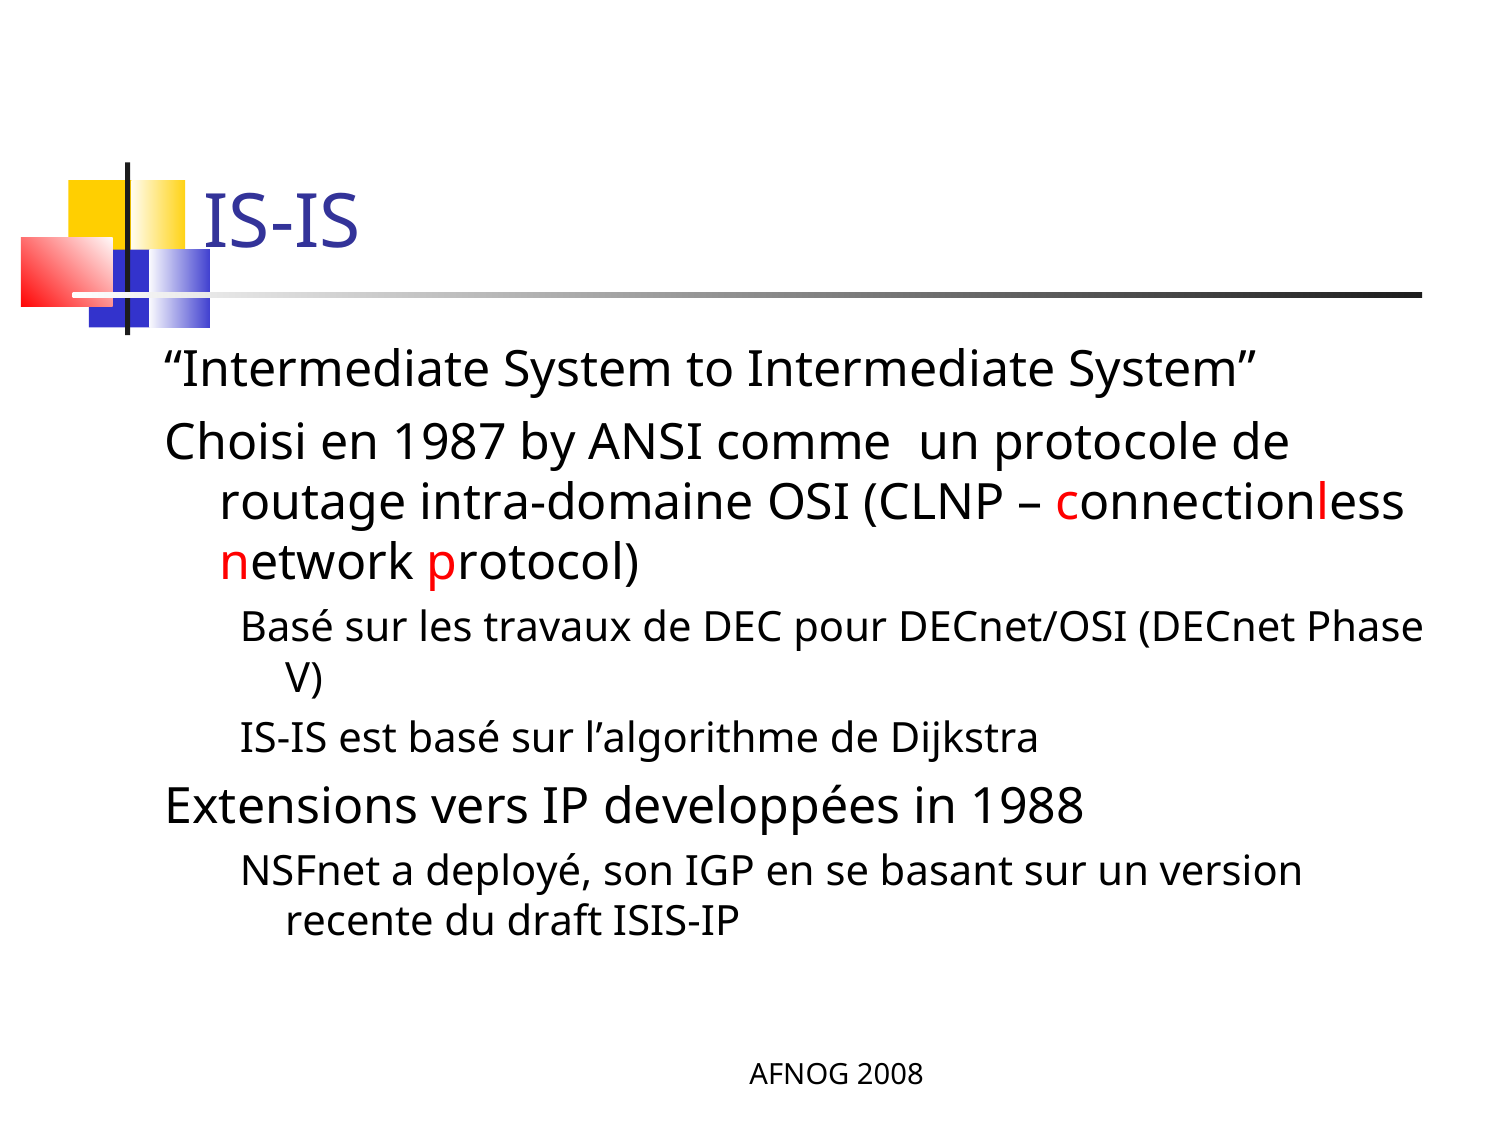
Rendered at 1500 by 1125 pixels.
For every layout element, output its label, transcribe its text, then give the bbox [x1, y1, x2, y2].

text_box AFNOG 2008 [599, 1024, 1074, 1099]
list “Intermediate System to Intermediate System” Choisi en 1987 by ANSI comme un protocole de routage intra-domaine OSI (CLNP – connectionless network protocol)‏ Basé sur les travaux de DEC pour DECnet/OSI (DECnet Phase V)‏ IS-IS est basé sur l’algorithme de Dijkstra Extensions vers IP developpées in 1988 NSFnet a deployé, son IGP en se basant sur un version recente du draft ISIS-IP [149, 331, 1469, 1000]
title IS-IS [188, 35, 1468, 276]
